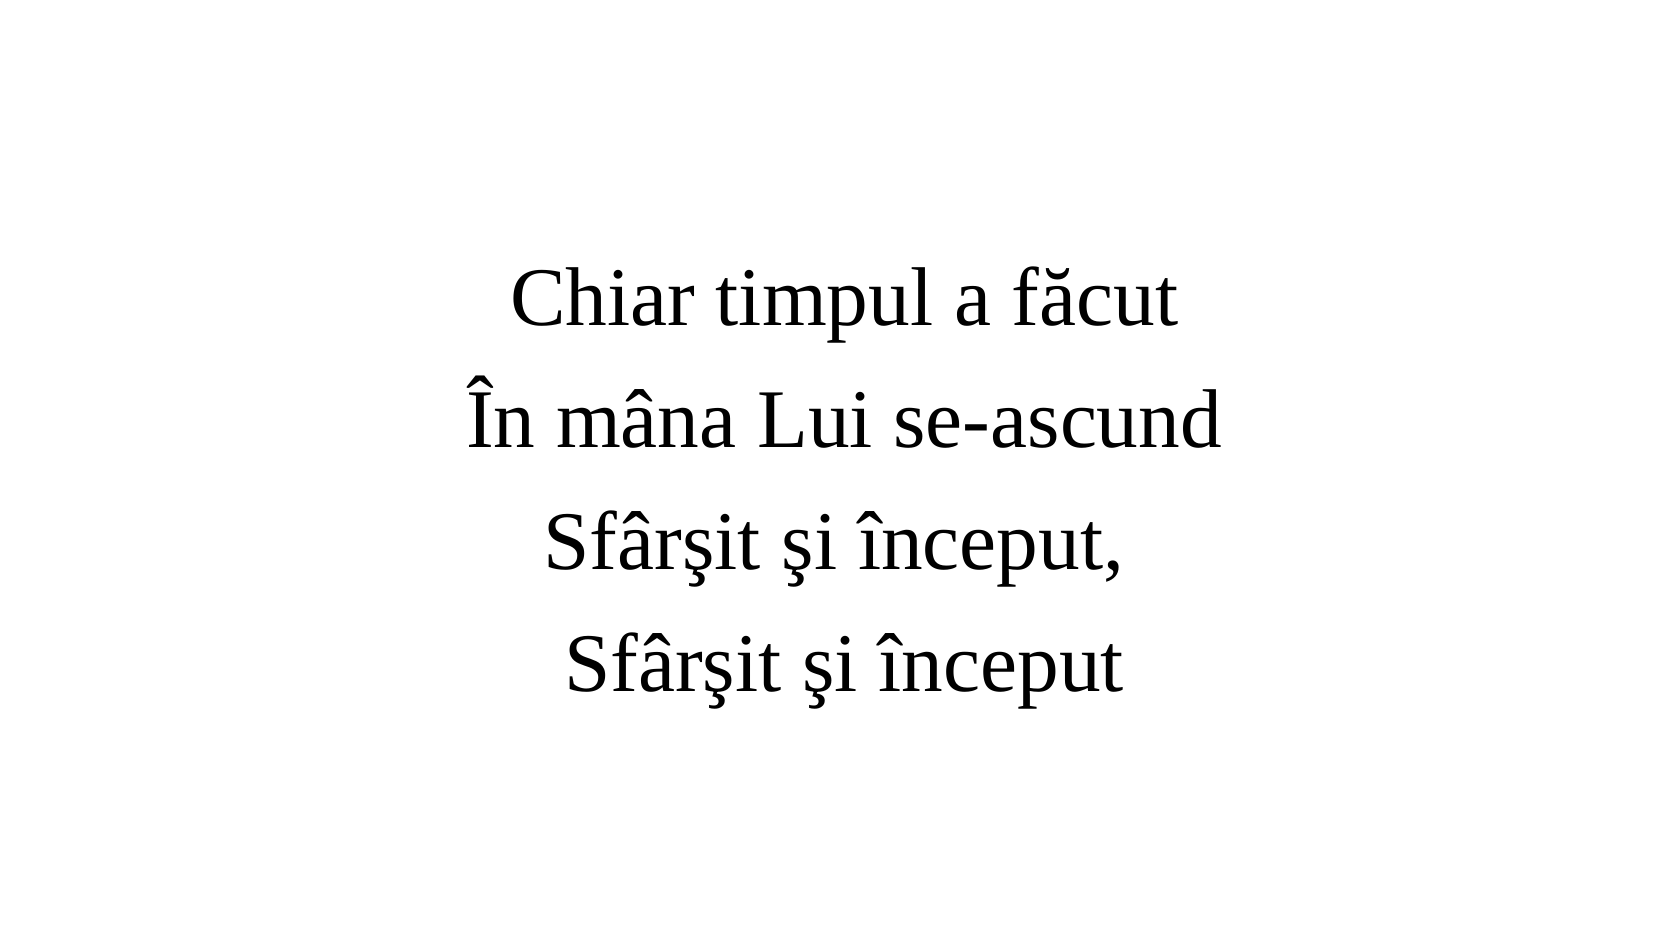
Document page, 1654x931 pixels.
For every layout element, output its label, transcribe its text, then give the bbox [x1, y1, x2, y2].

subtitle Chiar timpul a făcut În mâna Lui se-ascund Sfârşit şi început, Sfârşit şi început [177, 242, 1512, 709]
